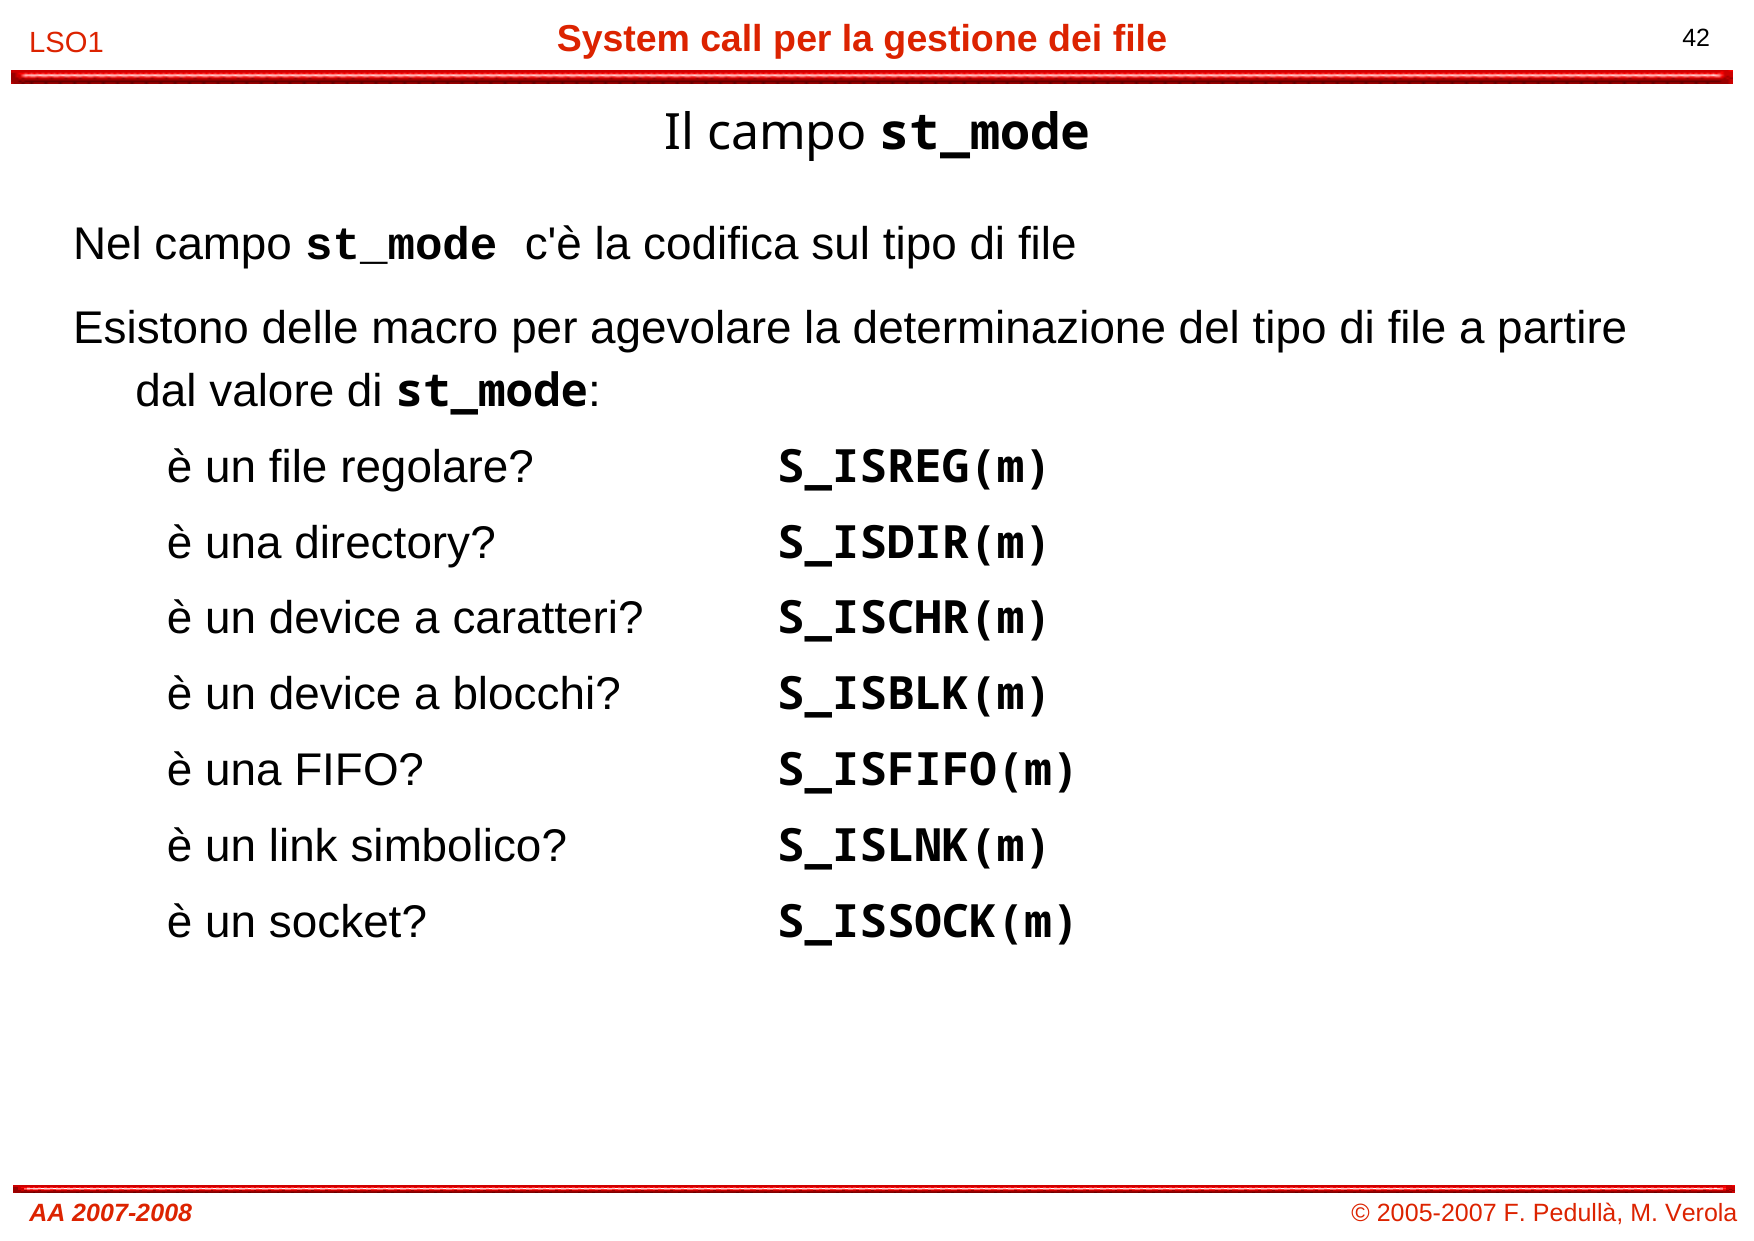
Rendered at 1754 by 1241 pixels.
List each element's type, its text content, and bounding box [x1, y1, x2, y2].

title Il campo st_mode [436, 84, 1319, 180]
list Nel campo st_mode c'è la codifica sul tipo di file Esistono delle macro per agevolare la determinazione del tipo di file a partire dal valore di st_mode: è un file regolare? S_ISREG(m) è una directory? S_ISDIR(m) è un device a caratteri? S_ISCHR(m) è un device a blocchi? S_ISBLK(m) è una FIFO? S_ISFIFO(m) è un link simbolico? S_ISLNK(m) è un socket? S_ISSOCK(m) [58, 206, 1696, 1147]
picture [13, 1185, 1735, 1193]
picture [11, 70, 1733, 84]
